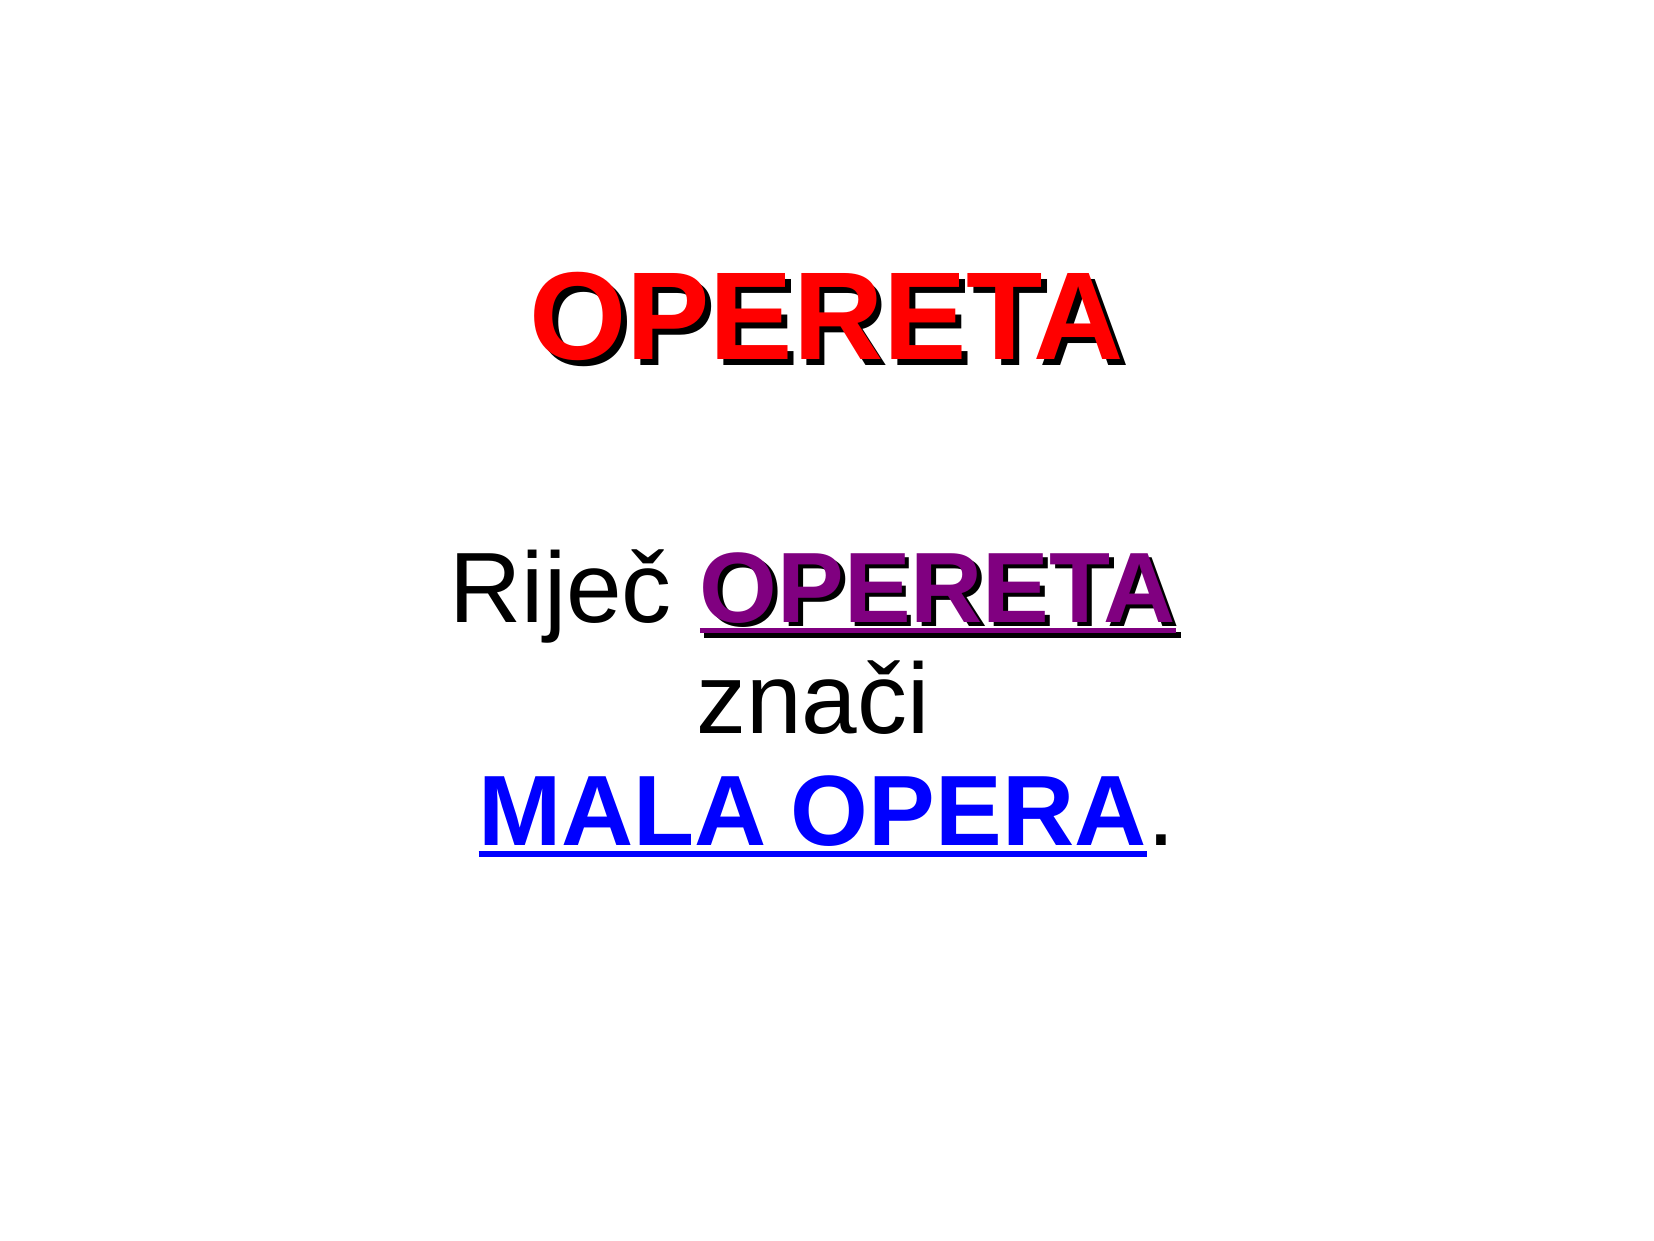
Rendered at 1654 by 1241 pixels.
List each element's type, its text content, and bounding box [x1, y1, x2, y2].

title OPERETA [82, 212, 1571, 290]
subtitle Riječ OPERETA znači MALA OPERA. [82, 290, 1571, 1109]
